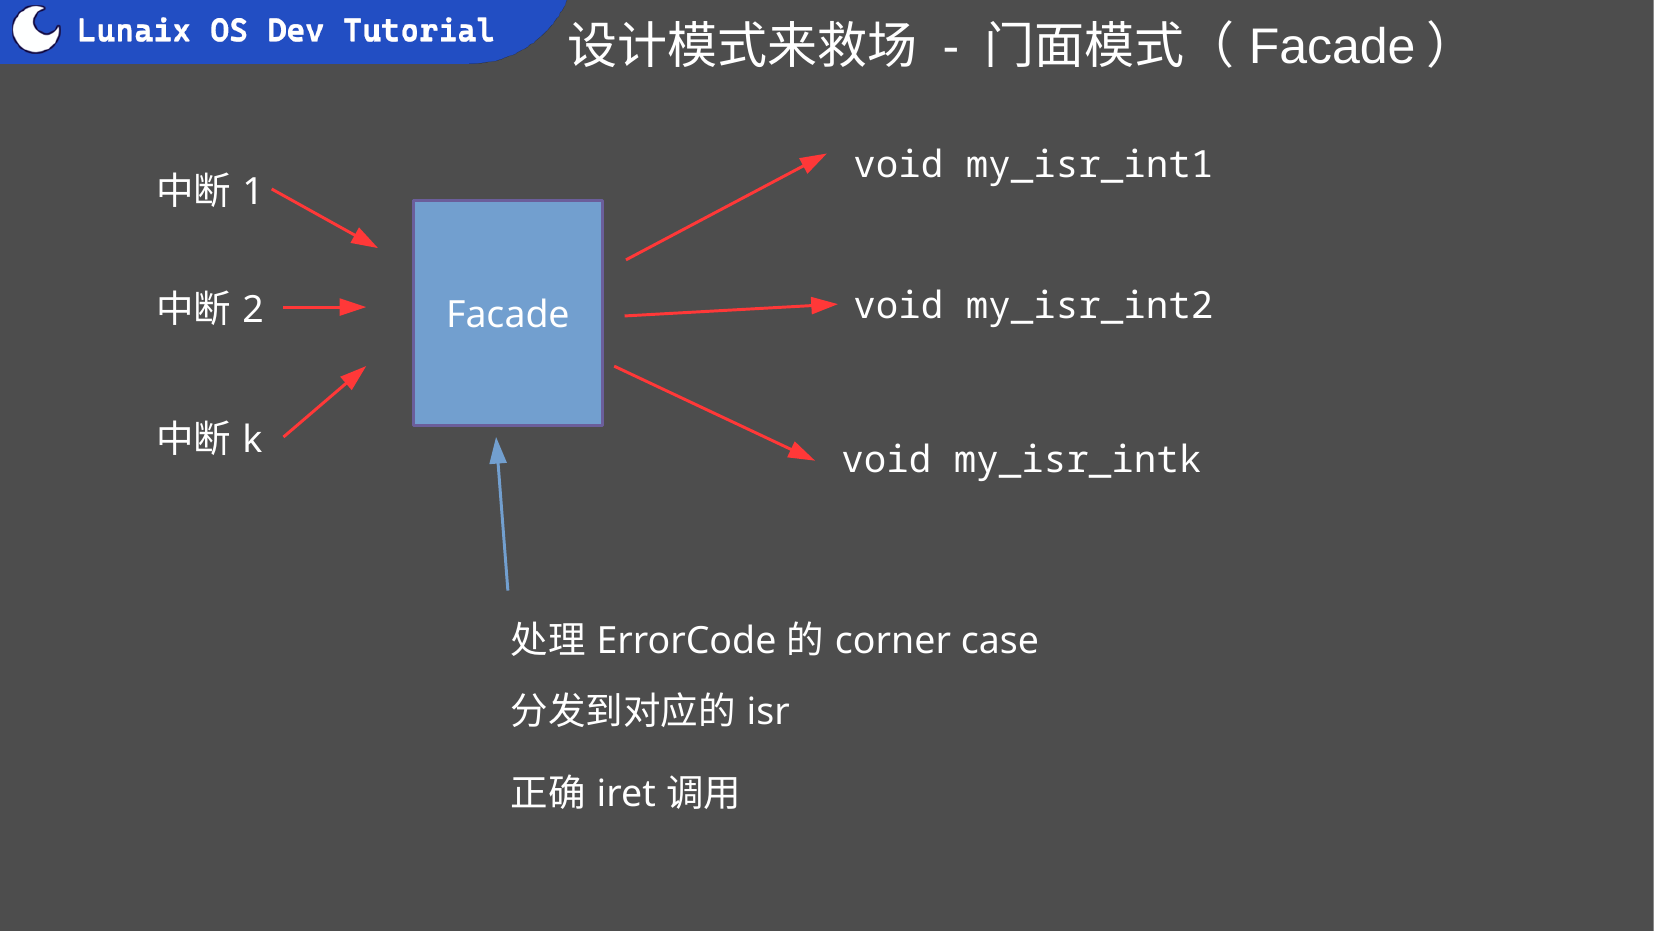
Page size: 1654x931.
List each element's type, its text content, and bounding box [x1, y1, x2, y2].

text_box 中断1 [141, 153, 308, 225]
text_box void my_isr_int2 [838, 271, 1241, 331]
text_box 正确iret调用 [496, 755, 1099, 827]
title 设计模式来救场 - 门面模式（Facade） [566, 0, 1654, 83]
text_box 分发到对应的isr [496, 673, 1099, 745]
text_box 处理ErrorCode的corner case [496, 602, 1099, 673]
text_box 中断k [141, 401, 308, 473]
text_box void my_isr_intk [826, 425, 1229, 485]
text_box Facade [413, 200, 603, 426]
picture [0, 0, 1654, 931]
text_box 中断2 [141, 271, 308, 343]
text_box void my_isr_int1 [838, 129, 1241, 189]
